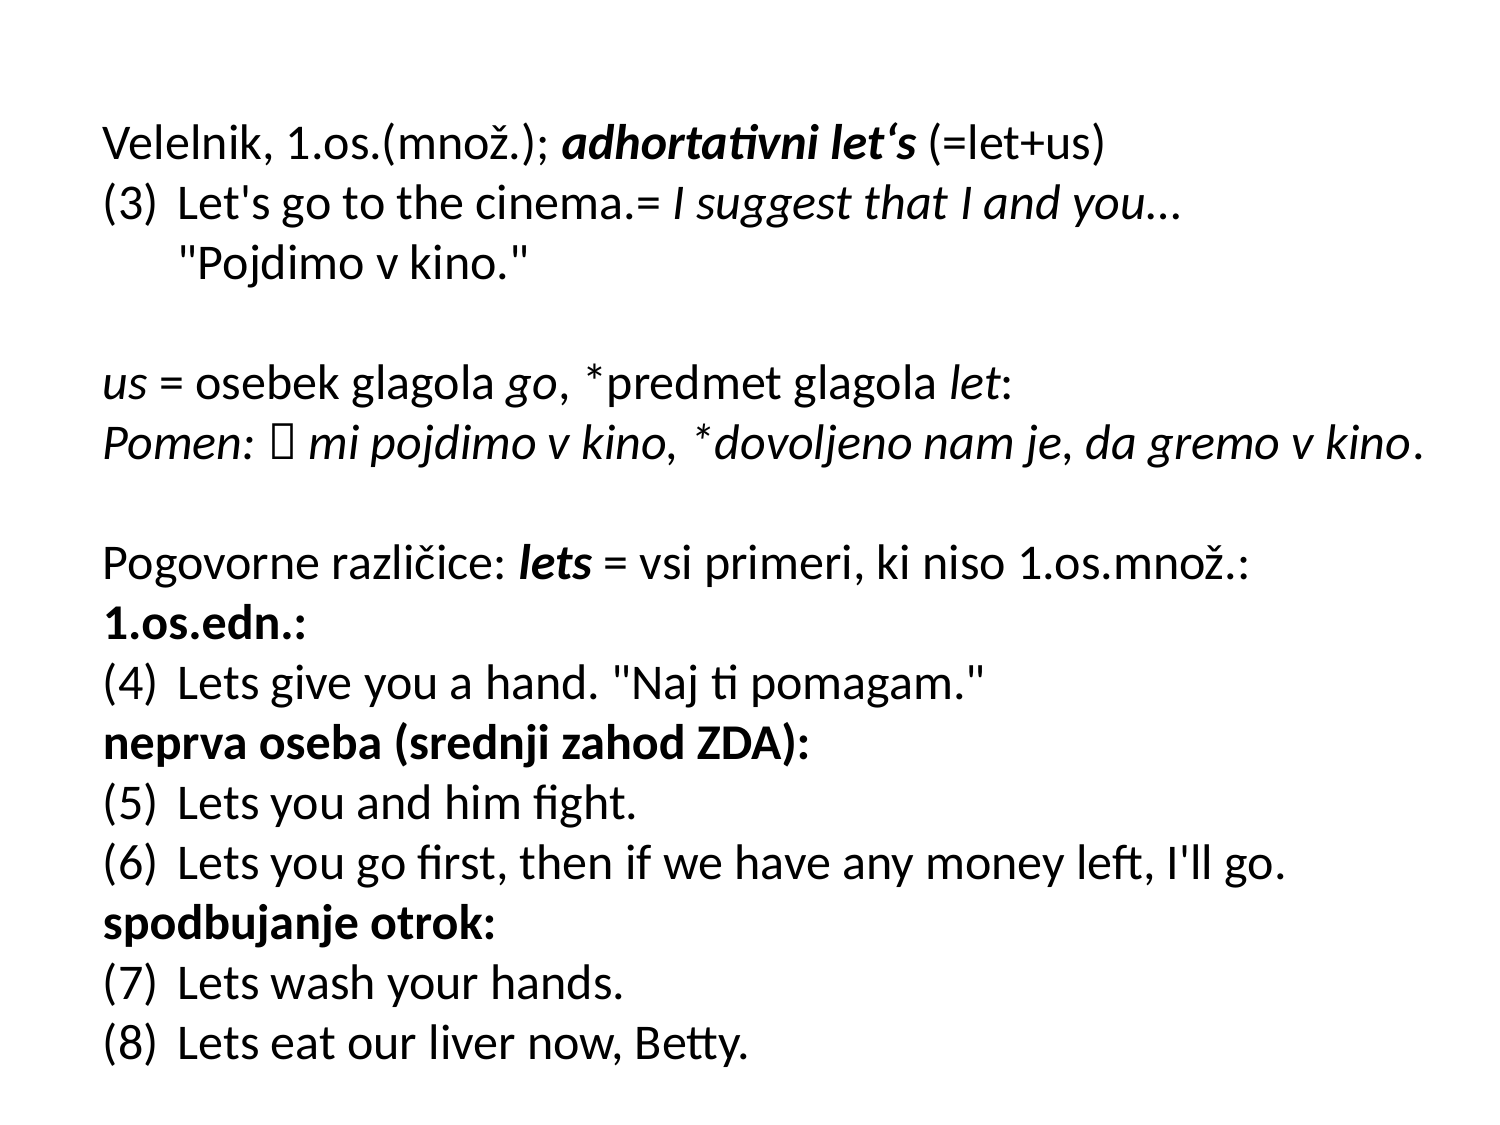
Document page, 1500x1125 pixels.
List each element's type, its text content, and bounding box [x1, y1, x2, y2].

text_box Velelnik, 1.os.(množ.); adhortativni let‘s (=let+us) (3) Let's go to the cinema.= I suggest that I and you… "Pojdimo v kino." us = osebek glagola go, *predmet glagola let: Pomen:  mi pojdimo v kino, *dovoljeno nam je, da gremo v kino. Pogovorne različice: lets = vsi primeri, ki niso 1.os.množ.: 1.os.edn.: (4) Lets give you a hand. "Naj ti pomagam." neprva oseba (srednji zahod ZDA): (5) Lets you and him fight. (6) Lets you go first, then if we have any money left, I'll go. spodbujanje otrok: (7) Lets wash your hands. (8) Lets eat our liver now, Betty. [88, 101, 1440, 1122]
